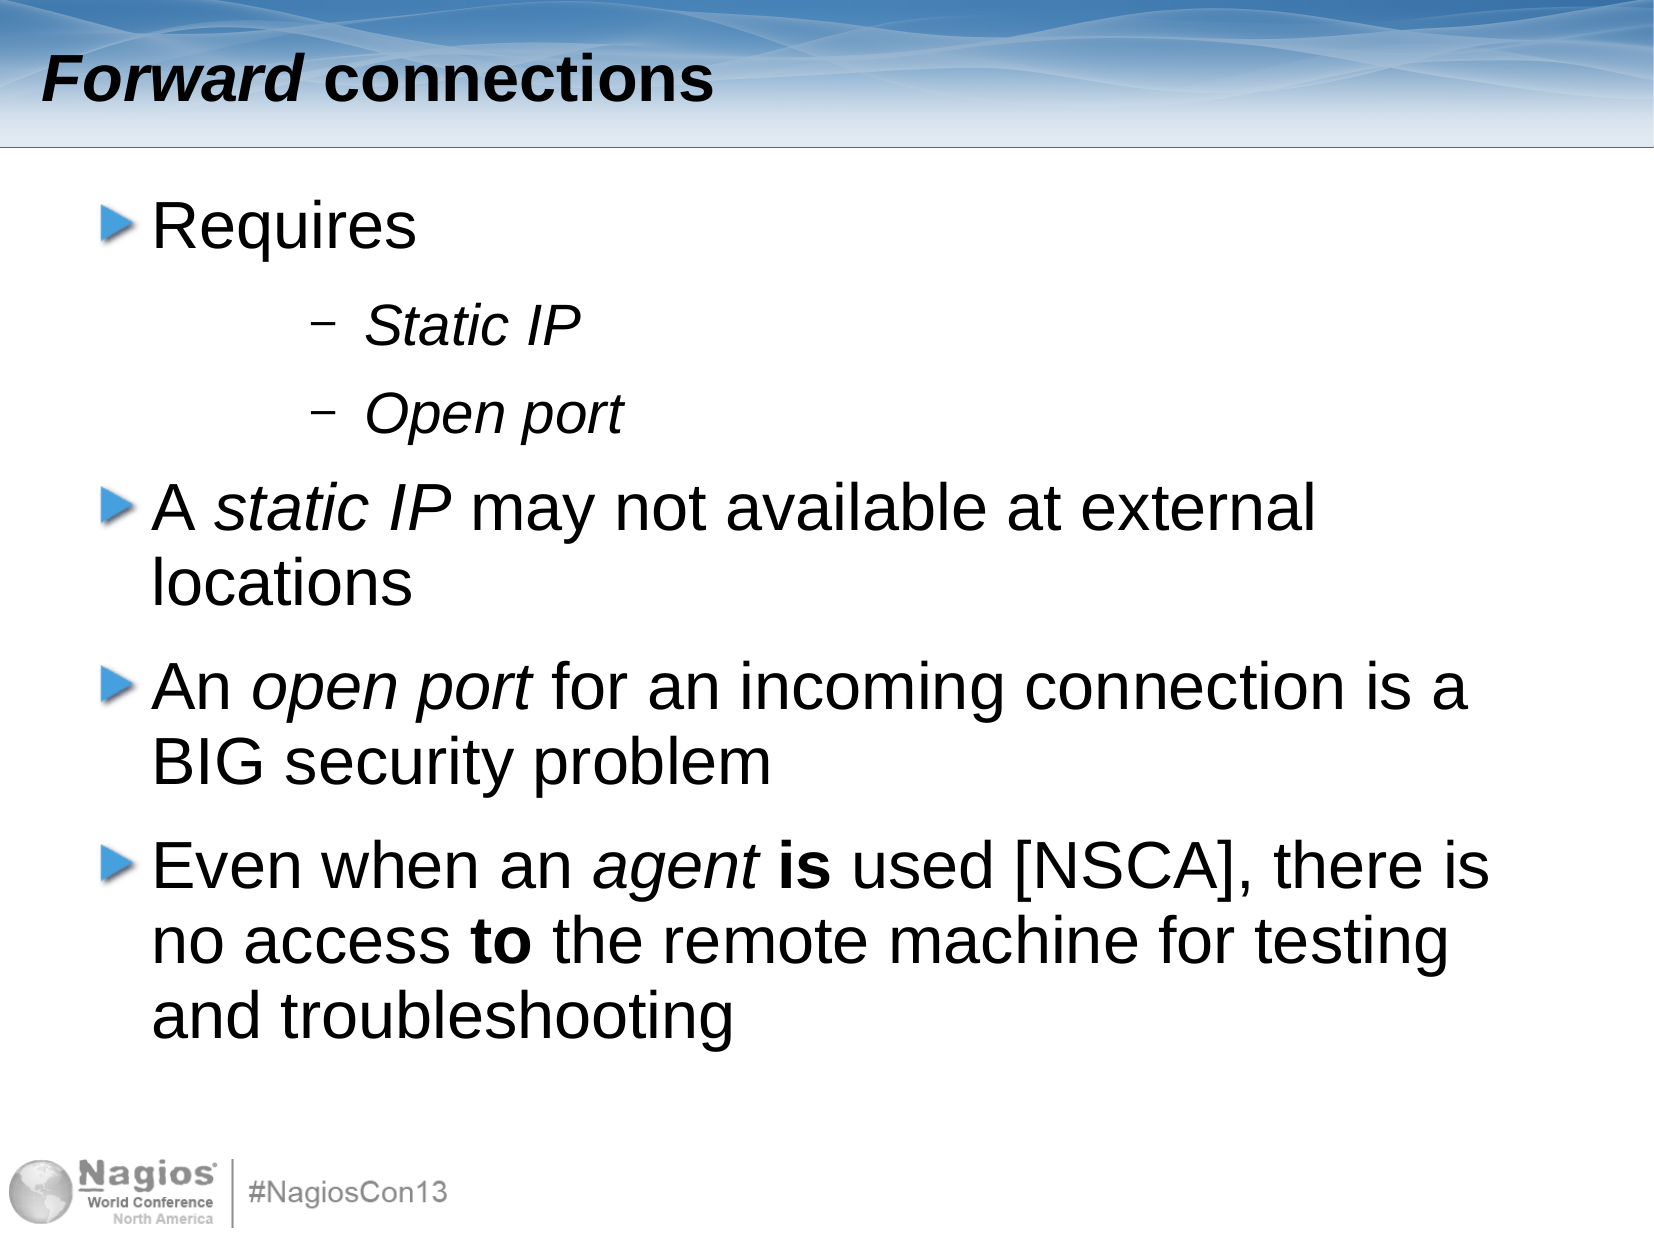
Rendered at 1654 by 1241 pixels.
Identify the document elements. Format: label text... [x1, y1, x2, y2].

picture [0, 0, 1654, 147]
title Forward connections [41, 29, 1248, 127]
picture [9, 1159, 453, 1228]
list Requires Static IP Open port A static IP may not available at external locations An open port for an incoming connection is a BIG security problem Even when an agent is used [NSCA], there is no access to the remote machine for testing and troubleshooting [80, 188, 1569, 1053]
